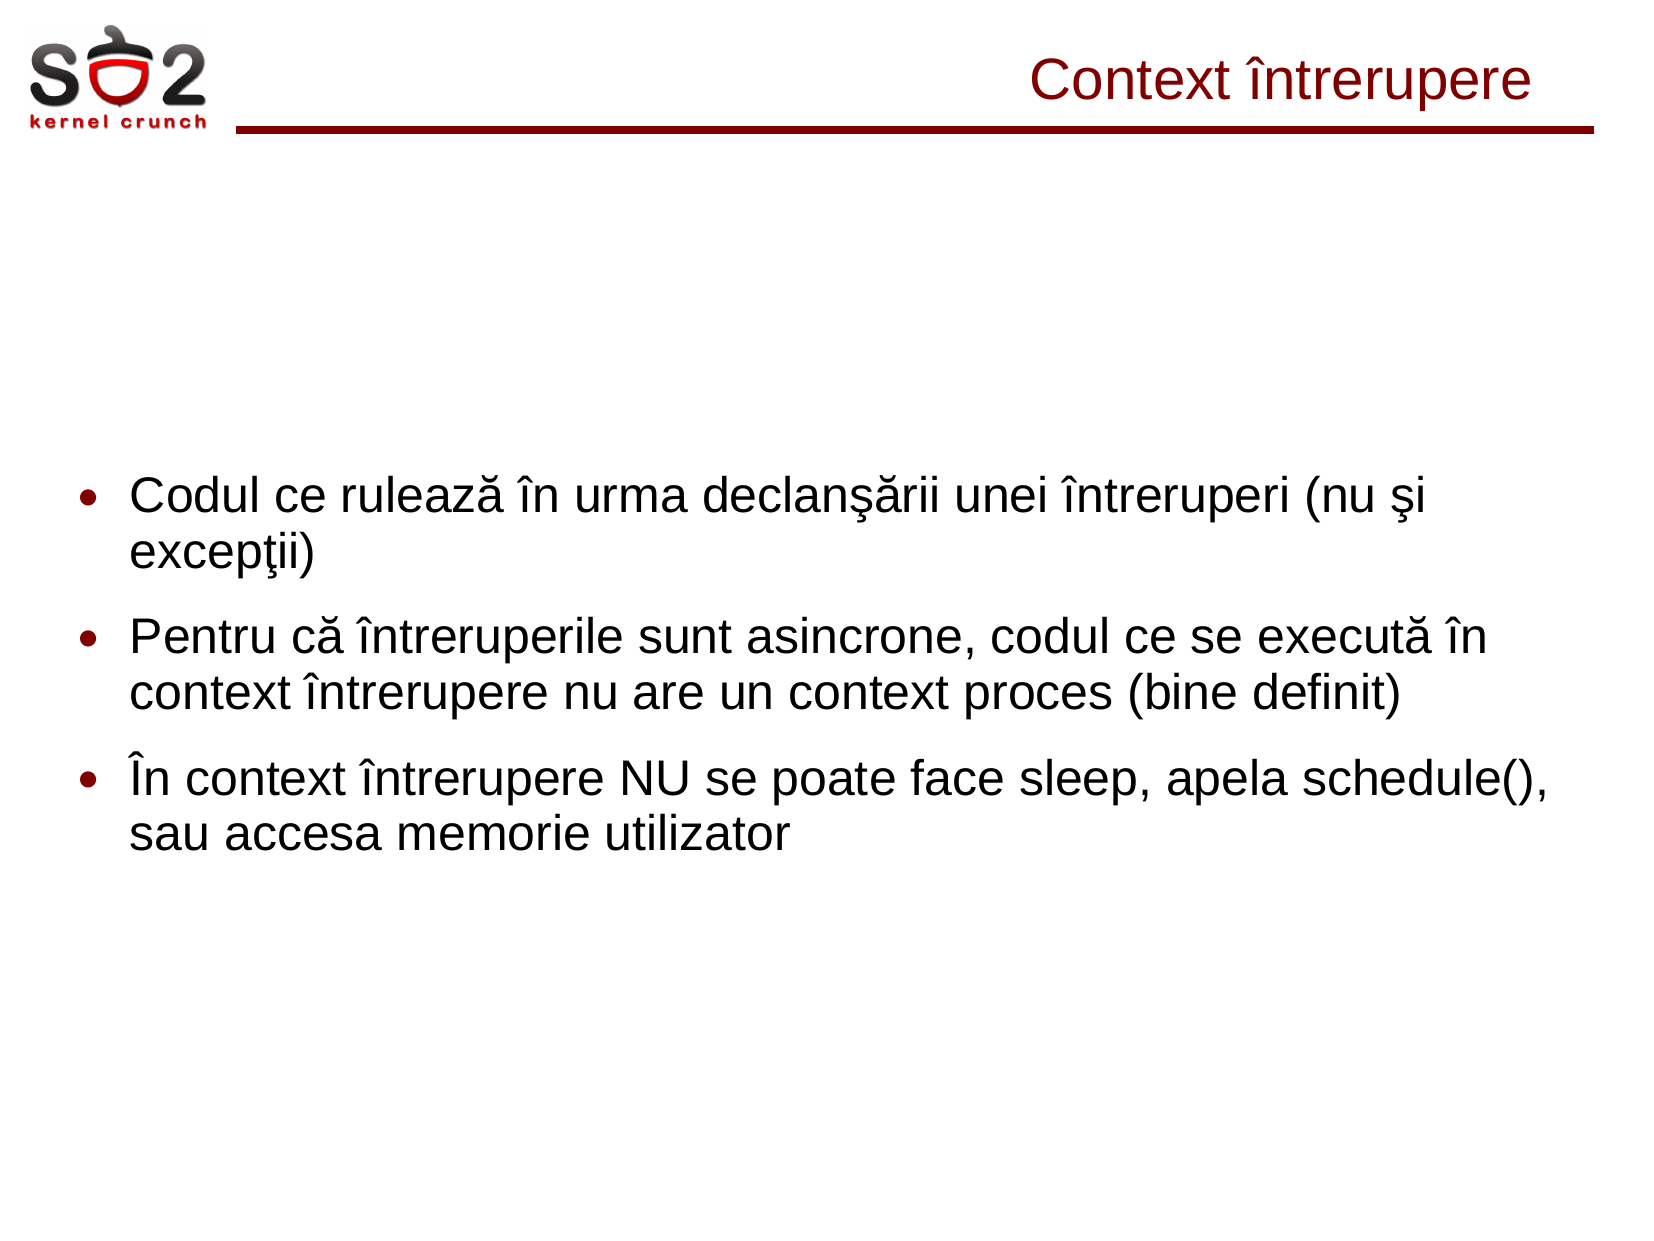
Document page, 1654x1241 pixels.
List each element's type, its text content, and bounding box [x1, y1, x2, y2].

title Context întrerupere [121, 11, 1534, 148]
list Codul ce rulează în urma declanşării unei întreruperi (nu şi excepţii) Pentru că întreruperile sunt asincrone, codul ce se execută în context întrerupere nu are un context proces (bine definit) În context întrerupere NU se poate face sleep, apela schedule(), sau accesa memorie utilizator [59, 177, 1595, 1152]
picture [29, 23, 121, 130]
